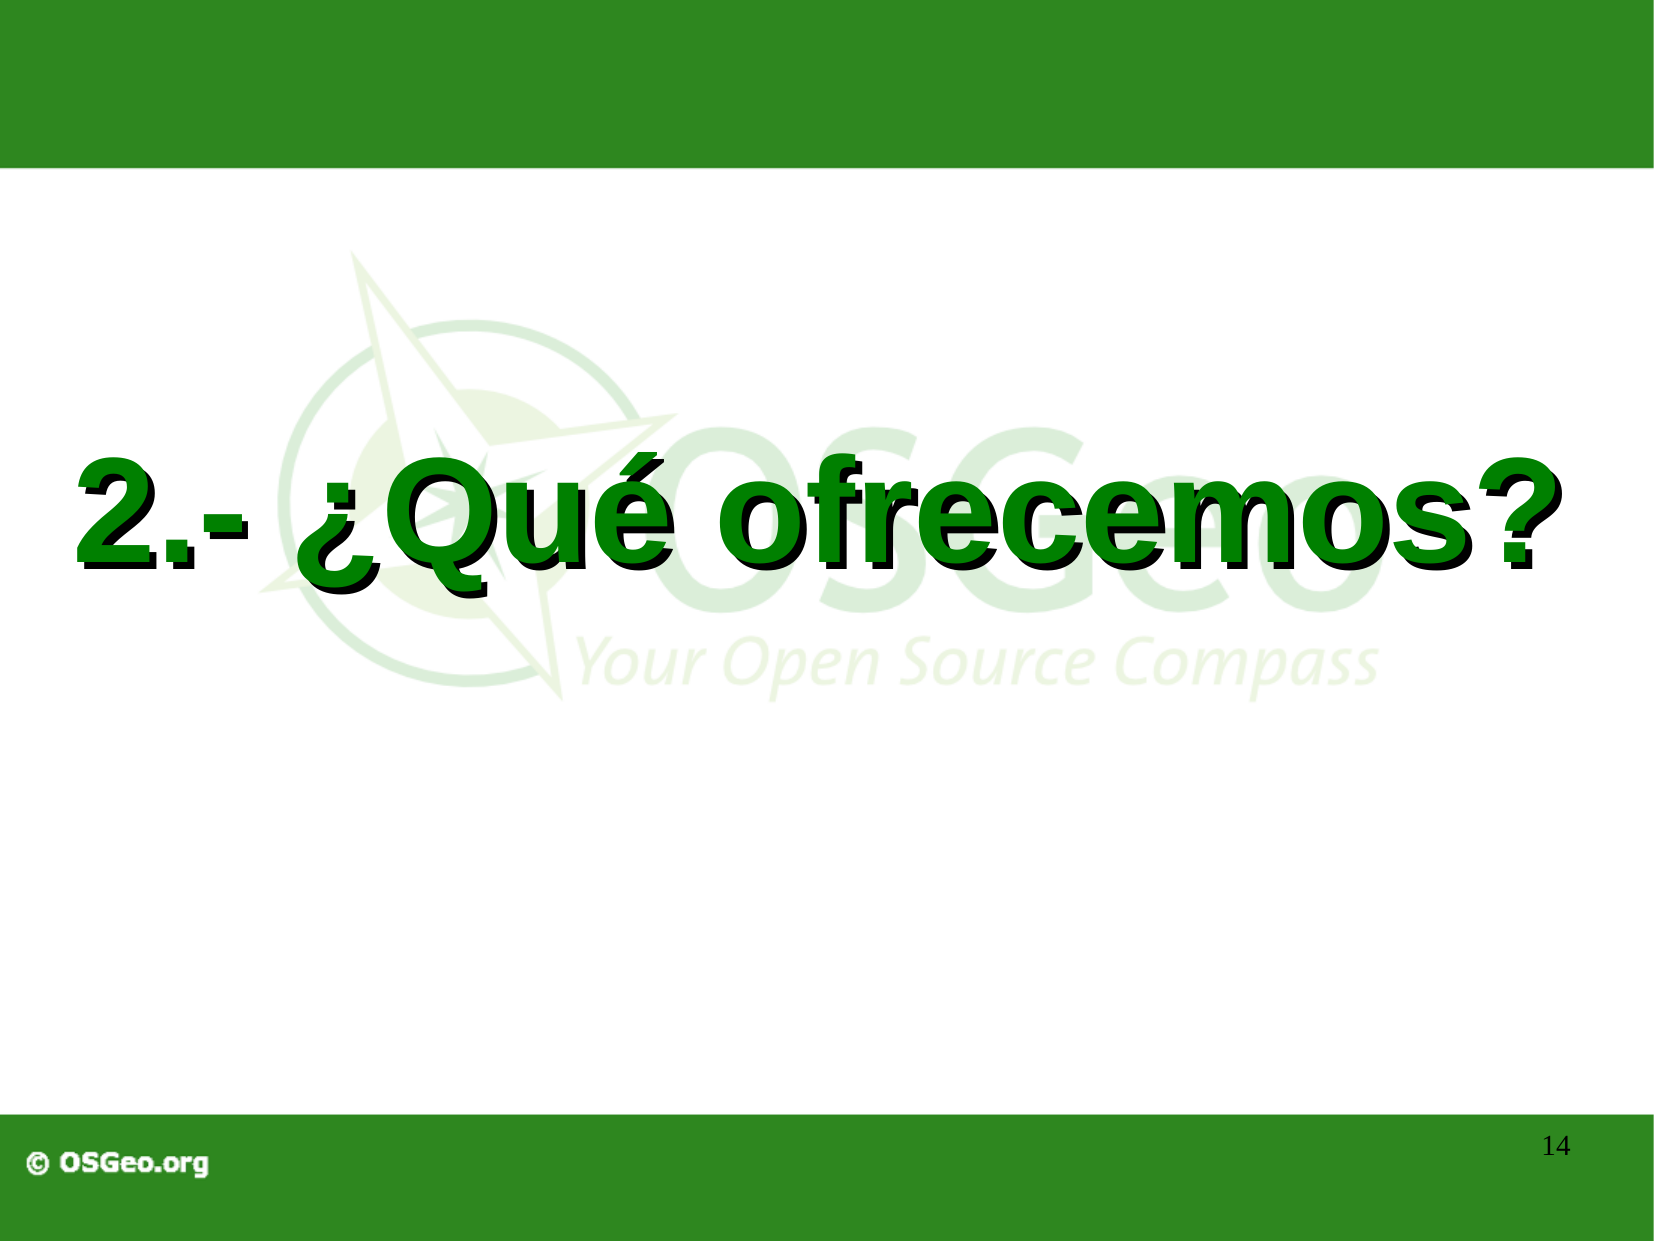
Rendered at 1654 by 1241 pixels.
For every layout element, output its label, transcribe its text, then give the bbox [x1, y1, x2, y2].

text_box 2.- ¿Qué ofrecemos? [58, 419, 1582, 628]
picture [0, 0, 1654, 1241]
